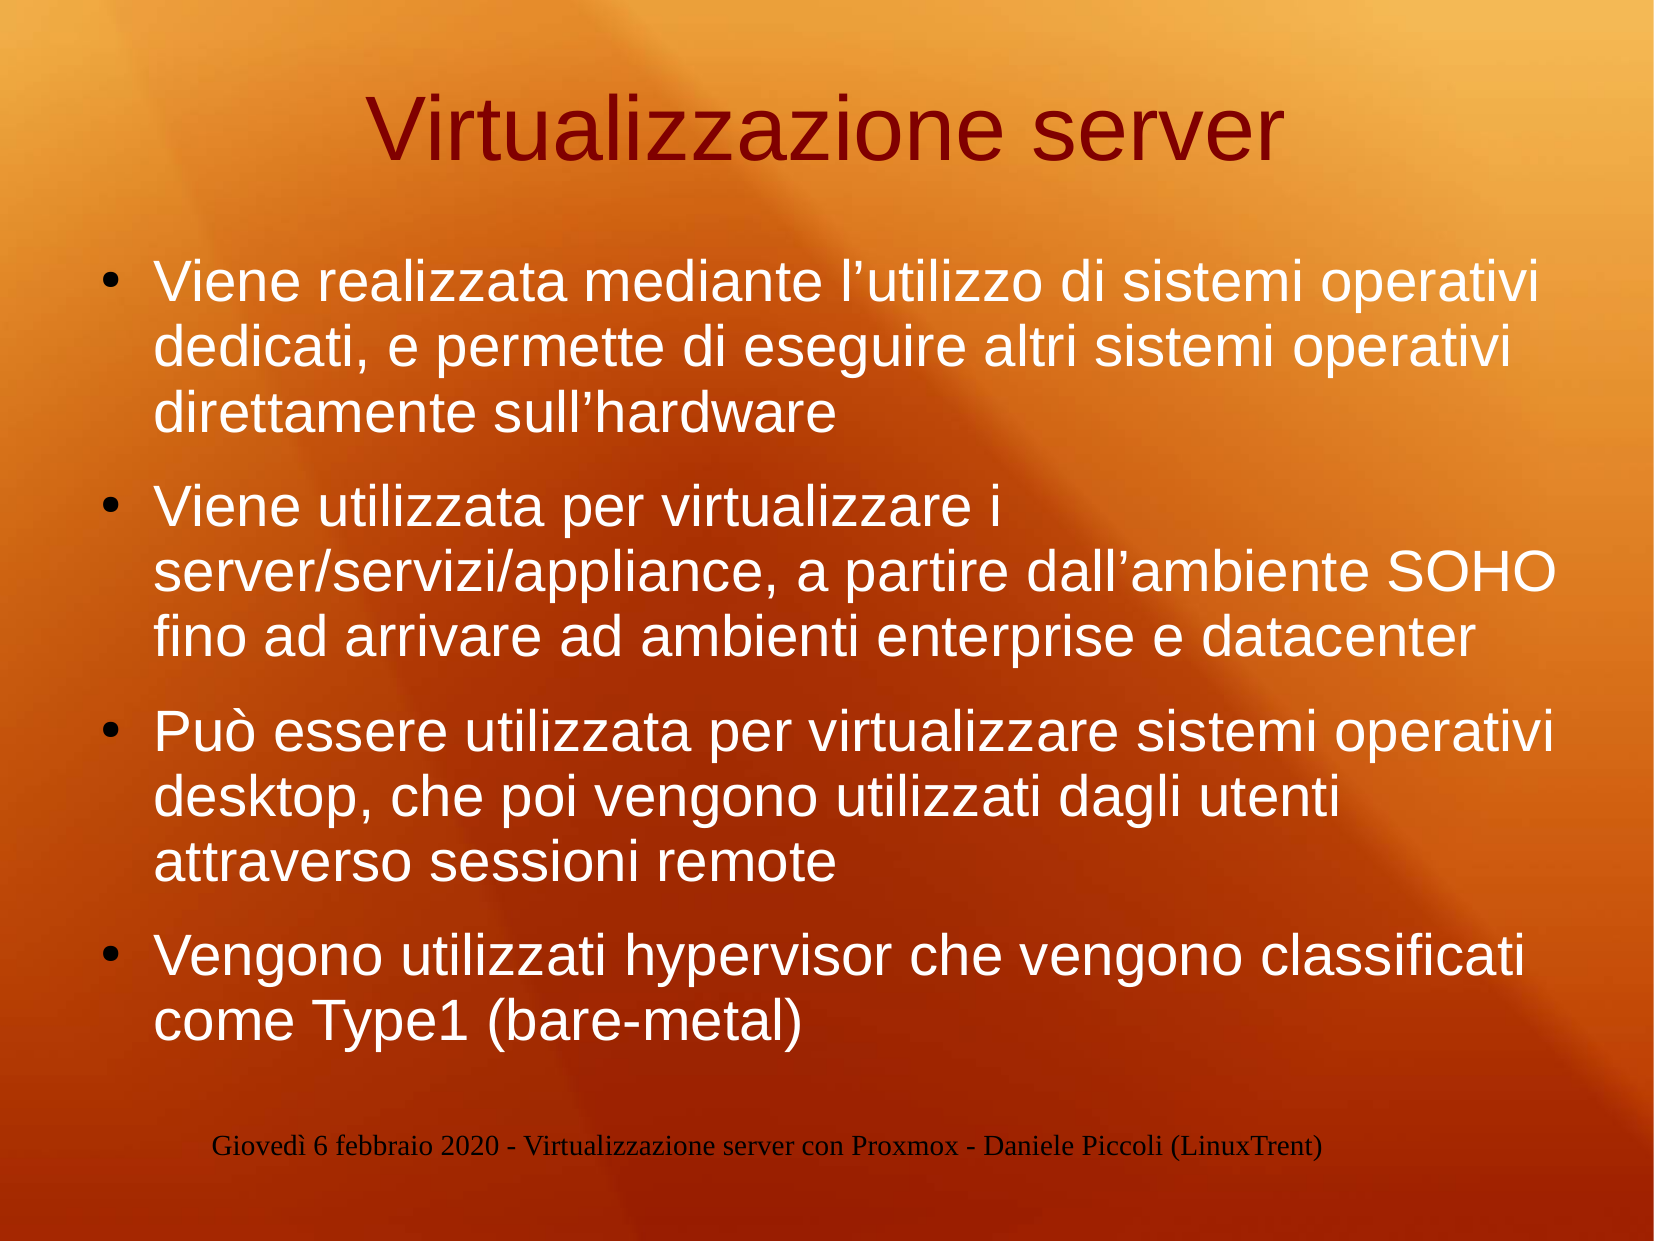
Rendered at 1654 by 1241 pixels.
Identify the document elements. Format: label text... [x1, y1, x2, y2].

list Viene realizzata mediante l’utilizzo di sistemi operativi dedicati, e permette di eseguire altri sistemi operativi direttamente sull’hardware Viene utilizzata per virtualizzare i server/servizi/appliance, a partire dall’ambiente SOHO fino ad arrivare ad ambienti enterprise e datacenter Può essere utilizzata per virtualizzare sistemi operativi desktop, che poi vengono utilizzati dagli utenti attraverso sessioni remote Vengono utilizzati hypervisor che vengono classificati come Type1 (bare-metal) [82, 249, 1571, 1054]
title Virtualizzazione server [82, 59, 1571, 199]
picture [0, 0, 1654, 1241]
